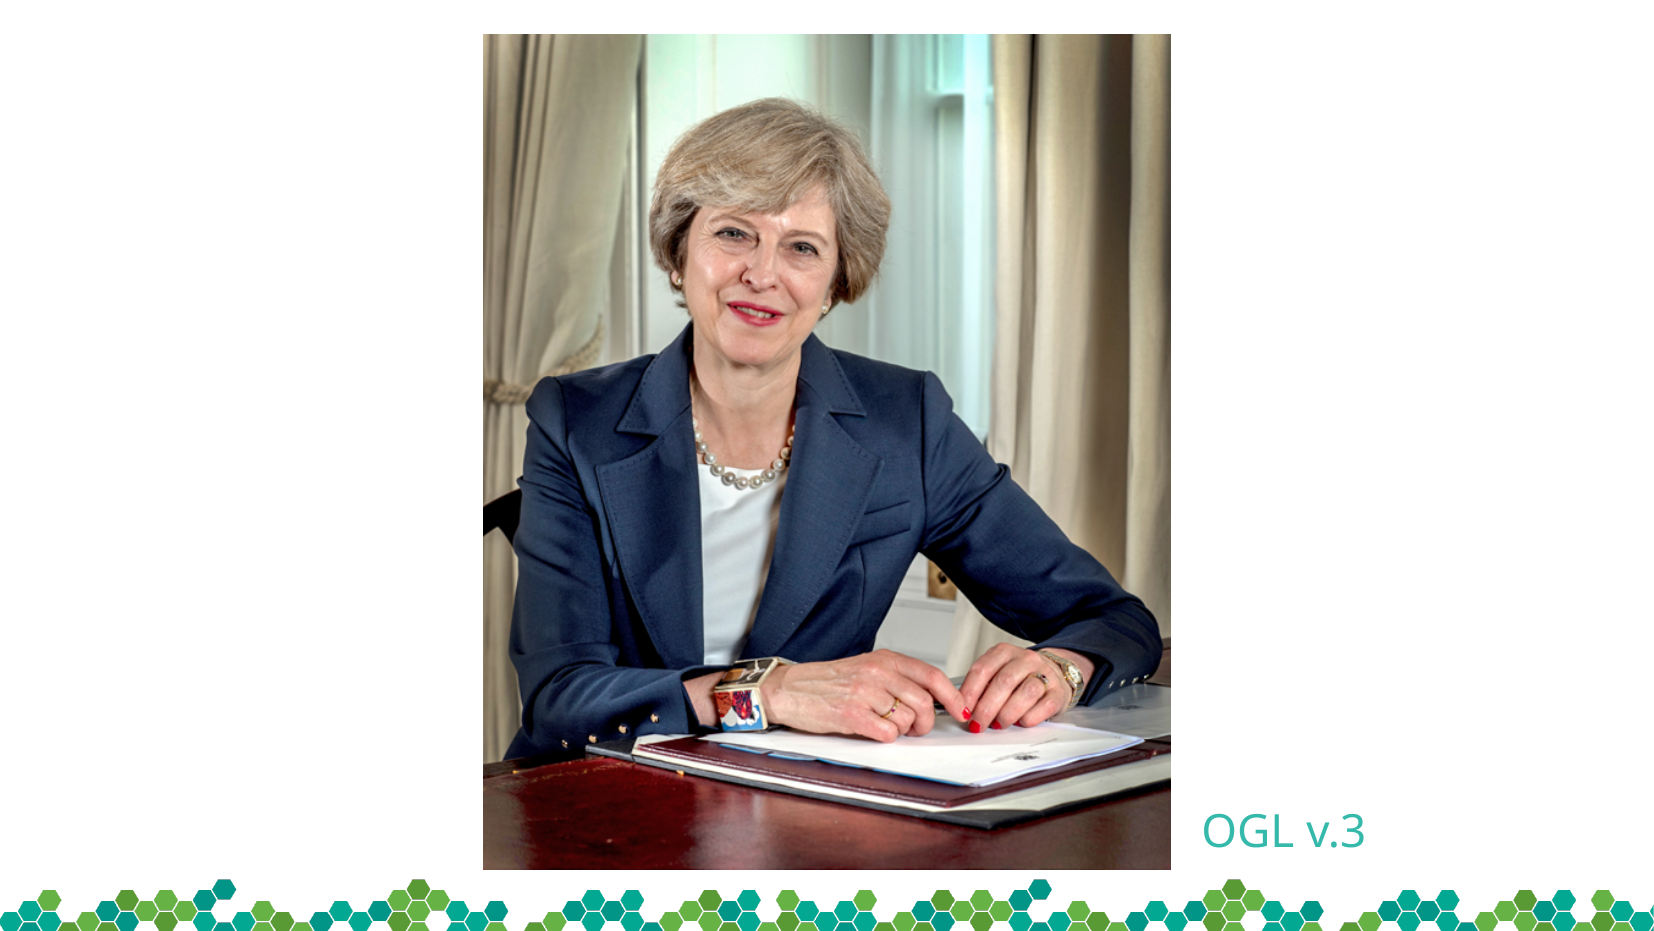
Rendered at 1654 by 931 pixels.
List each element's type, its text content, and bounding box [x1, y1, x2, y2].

picture [1592, 871, 1654, 931]
picture [0, 871, 1186, 931]
picture [483, 34, 1171, 870]
text_box OGL v.3 [1186, 790, 1592, 931]
